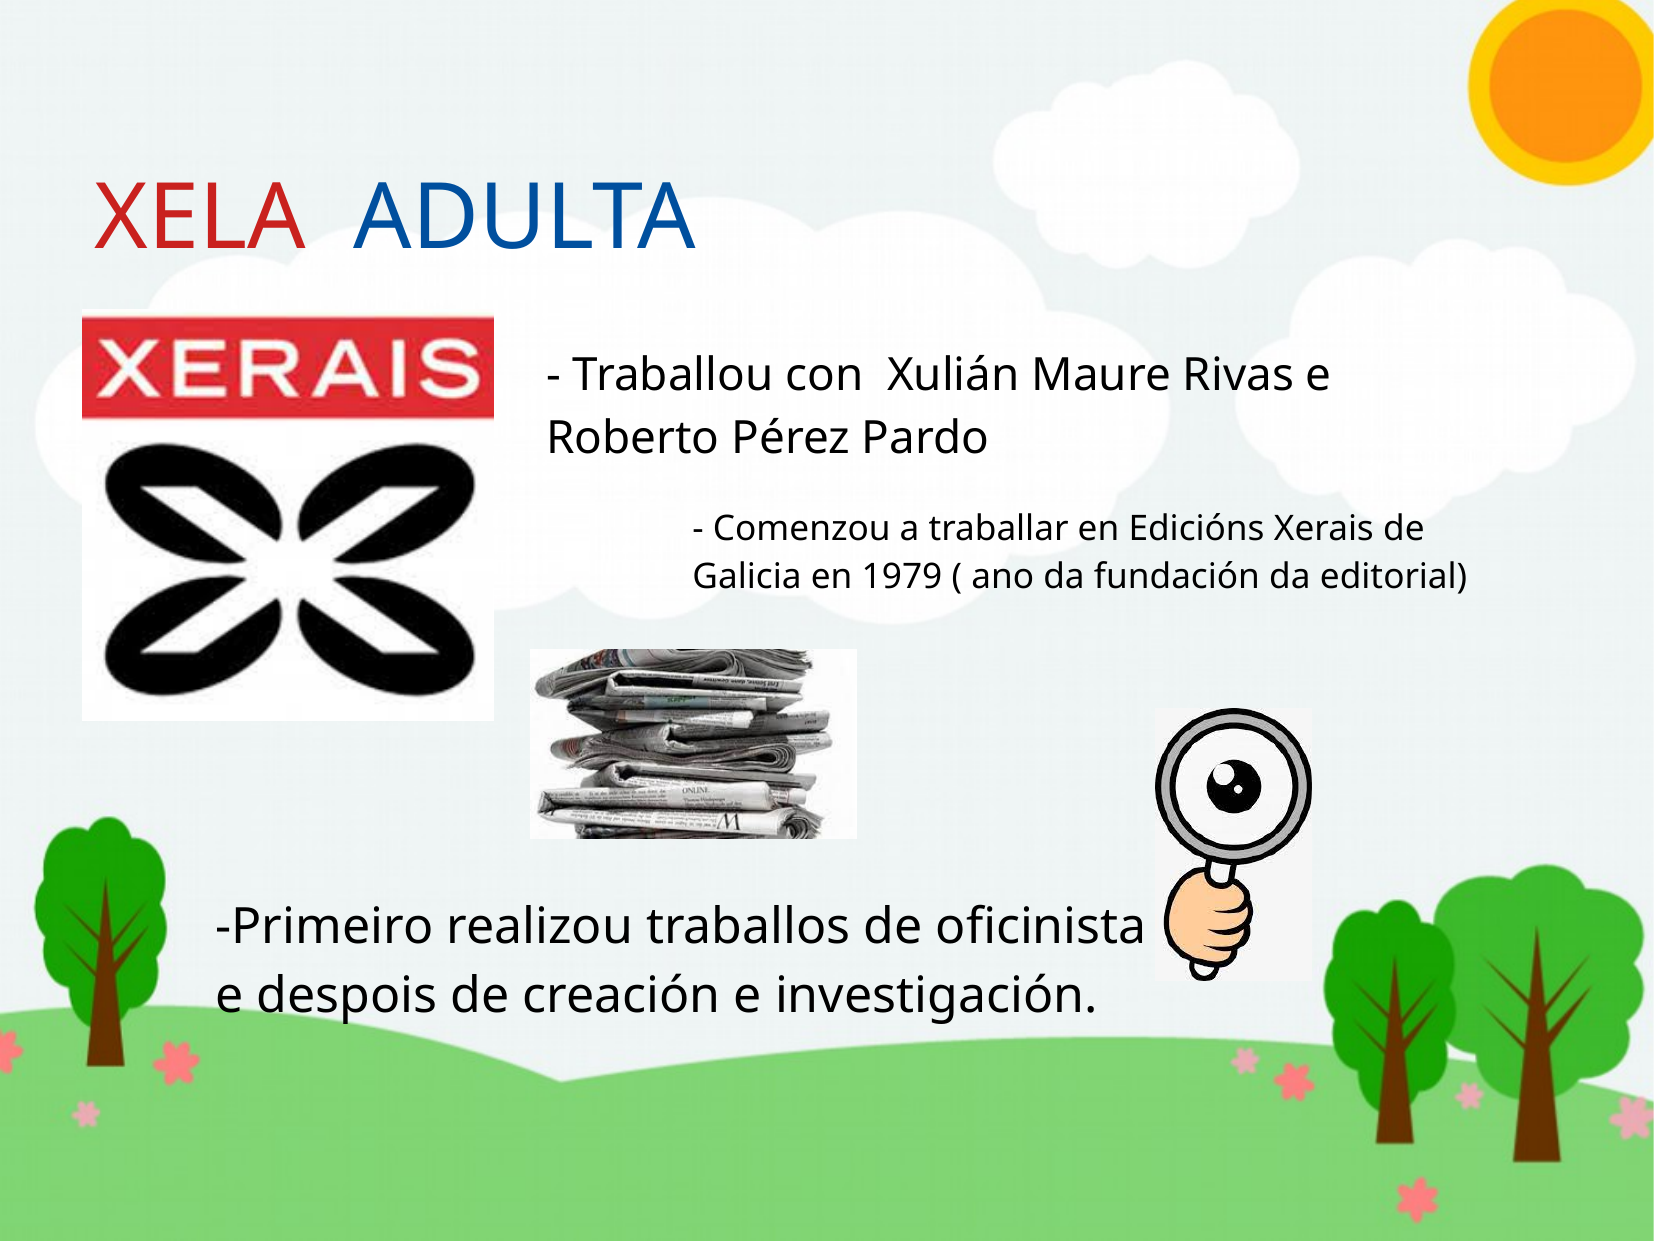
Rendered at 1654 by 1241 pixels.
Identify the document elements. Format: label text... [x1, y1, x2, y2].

text_box -Primeiro realizou traballos de oficinista e despois de creación e investigación. [200, 883, 1170, 1040]
list - Comenzou a traballar en Edicións Xerais de Galicia en 1979 ( ano da fundación da editorial) [637, 502, 1489, 697]
title XELA ADULTA [47, 106, 1512, 319]
text_box - Traballou con Xulián Maure Rivas e Roberto Pérez Pardo [531, 334, 1524, 479]
picture [0, 0, 1654, 1241]
